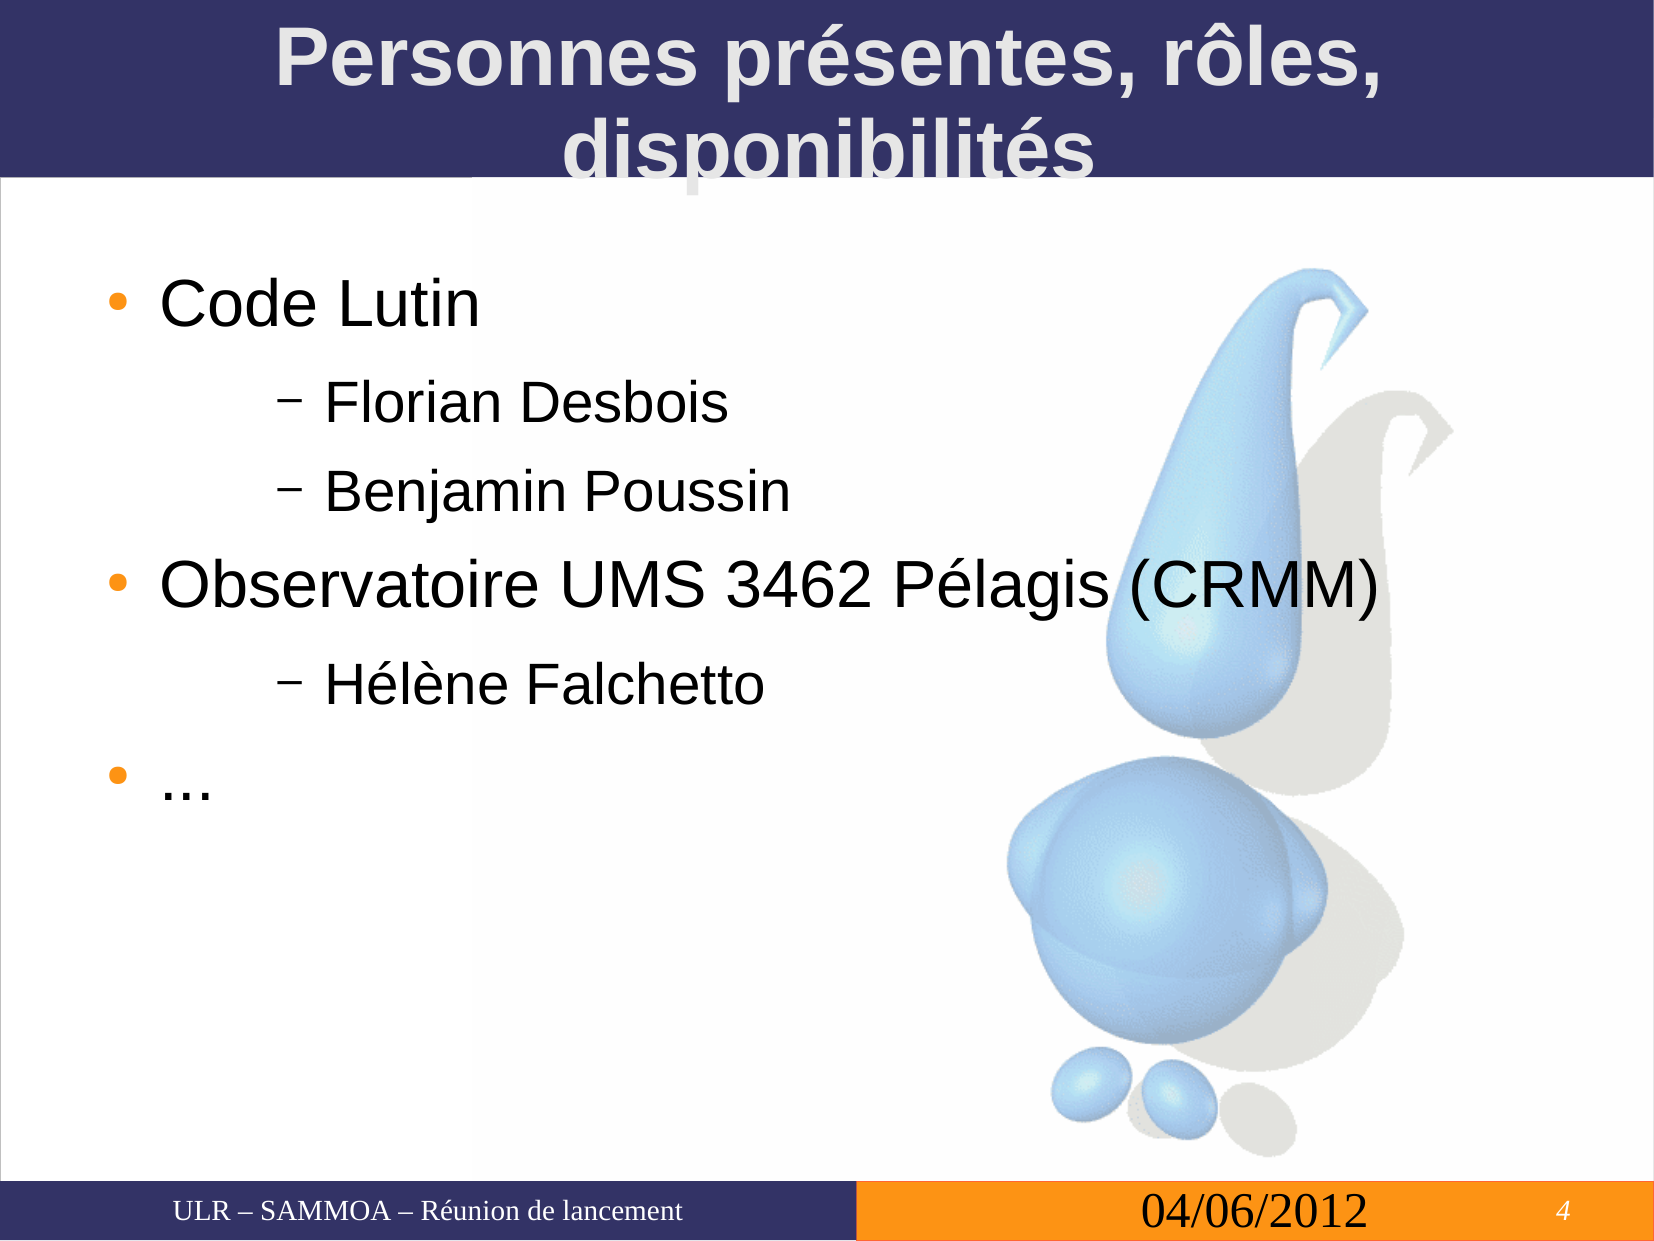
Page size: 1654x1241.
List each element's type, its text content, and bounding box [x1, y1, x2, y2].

title Personnes présentes, rôles, disponibilités [123, 0, 1536, 208]
picture [472, 178, 1654, 1181]
list Code Lutin Florian Desbois Benjamin Poussin Observatoire UMS 3462 Pélagis (CRMM) Hélène Falchetto ... [88, 265, 1595, 1152]
